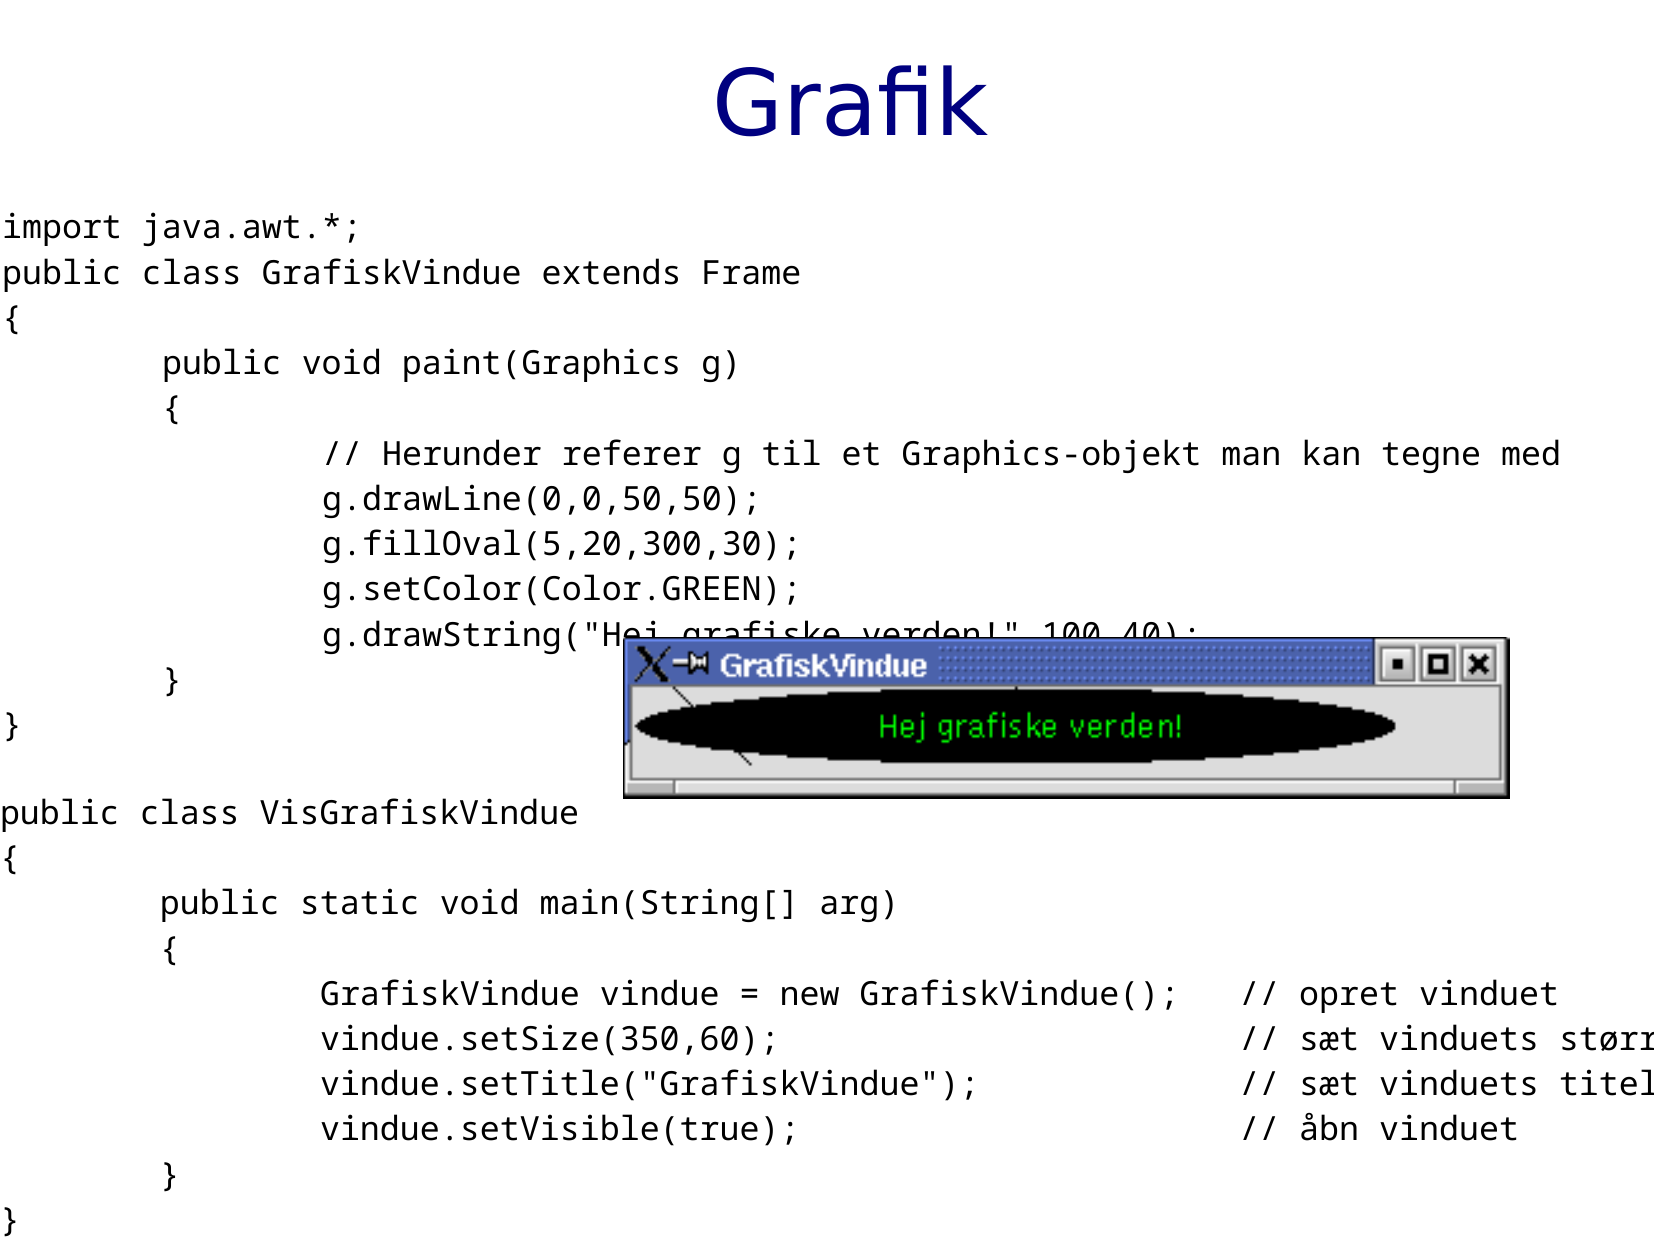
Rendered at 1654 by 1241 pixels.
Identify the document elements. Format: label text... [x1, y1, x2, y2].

text_box import java.awt.*; public class GrafiskVindue extends Frame { public void paint(Graphics g) { // Herunder referer g til et Graphics-objekt man kan tegne med g.drawLine(0,0,50,50); g.fillOval(5,20,300,30); g.setColor(Color.GREEN); g.drawString("Hej grafiske verden!",100,40); } } [2, 203, 1524, 666]
title Grafik [156, 0, 1534, 208]
picture [623, 637, 1510, 799]
text_box public class VisGrafiskVindue { public static void main(String[] arg) { GrafiskVindue vindue = new GrafiskVindue(); // opret vinduet vindue.setSize(350,60); // sæt vinduets størrelse vindue.setTitle("GrafiskVindue"); // sæt vinduets titel vindue.setVisible(true); // åbn vinduet } } [0, 788, 1654, 1174]
